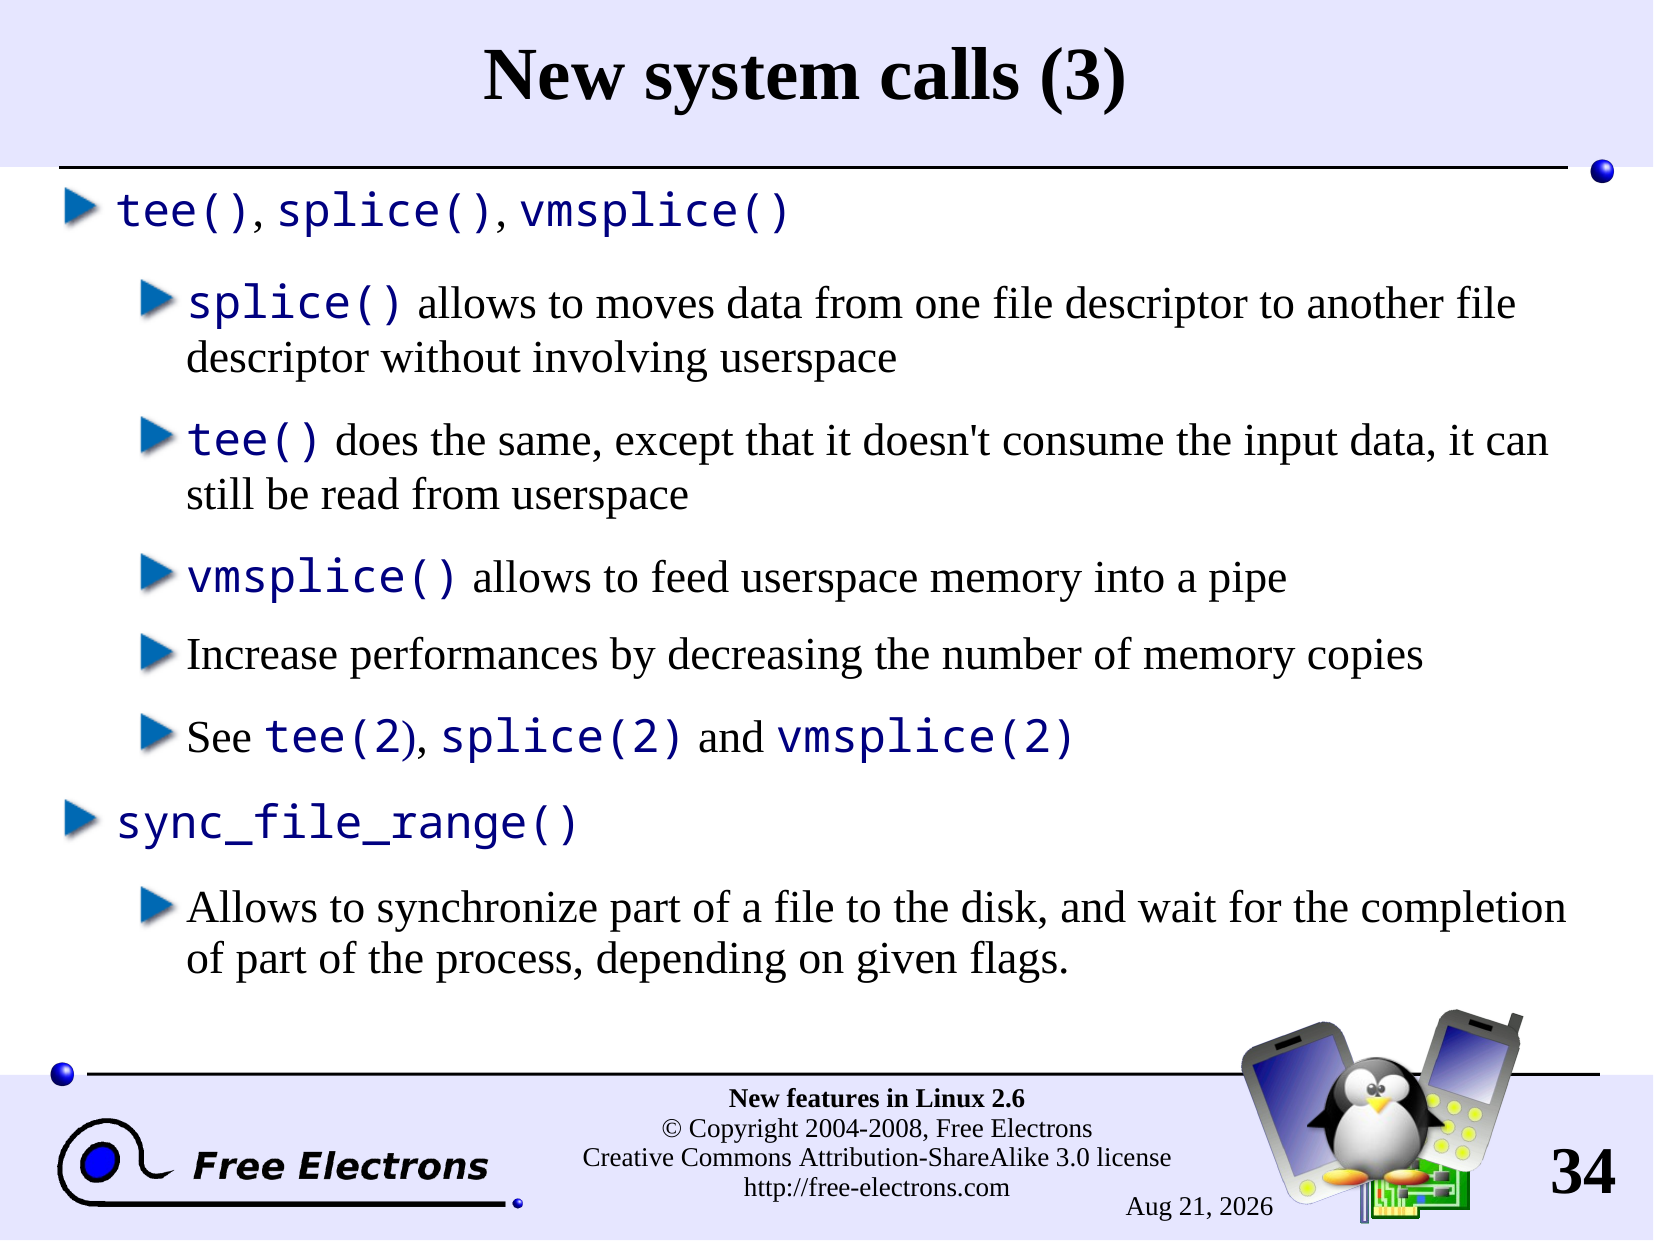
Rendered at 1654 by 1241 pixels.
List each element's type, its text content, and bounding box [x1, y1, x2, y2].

picture [50, 1107, 527, 1216]
title New system calls (3) [60, 25, 1551, 124]
list tee(), splice(), vmsplice() splice() allows to moves data from one file descriptor to another file descriptor without involving userspace tee() does the same, except that it doesn't consume the input data, it can still be read from userspace vmsplice() allows to feed userspace memory into a pipe Increase performances by decreasing the number of memory copies See tee(2), splice(2) and vmsplice(2) sync_file_range() Allows to synchronize part of a file to the disk, and wait for the completion of part of the process, depending on given flags. [44, 177, 1595, 1027]
picture [1225, 1027, 1534, 1241]
